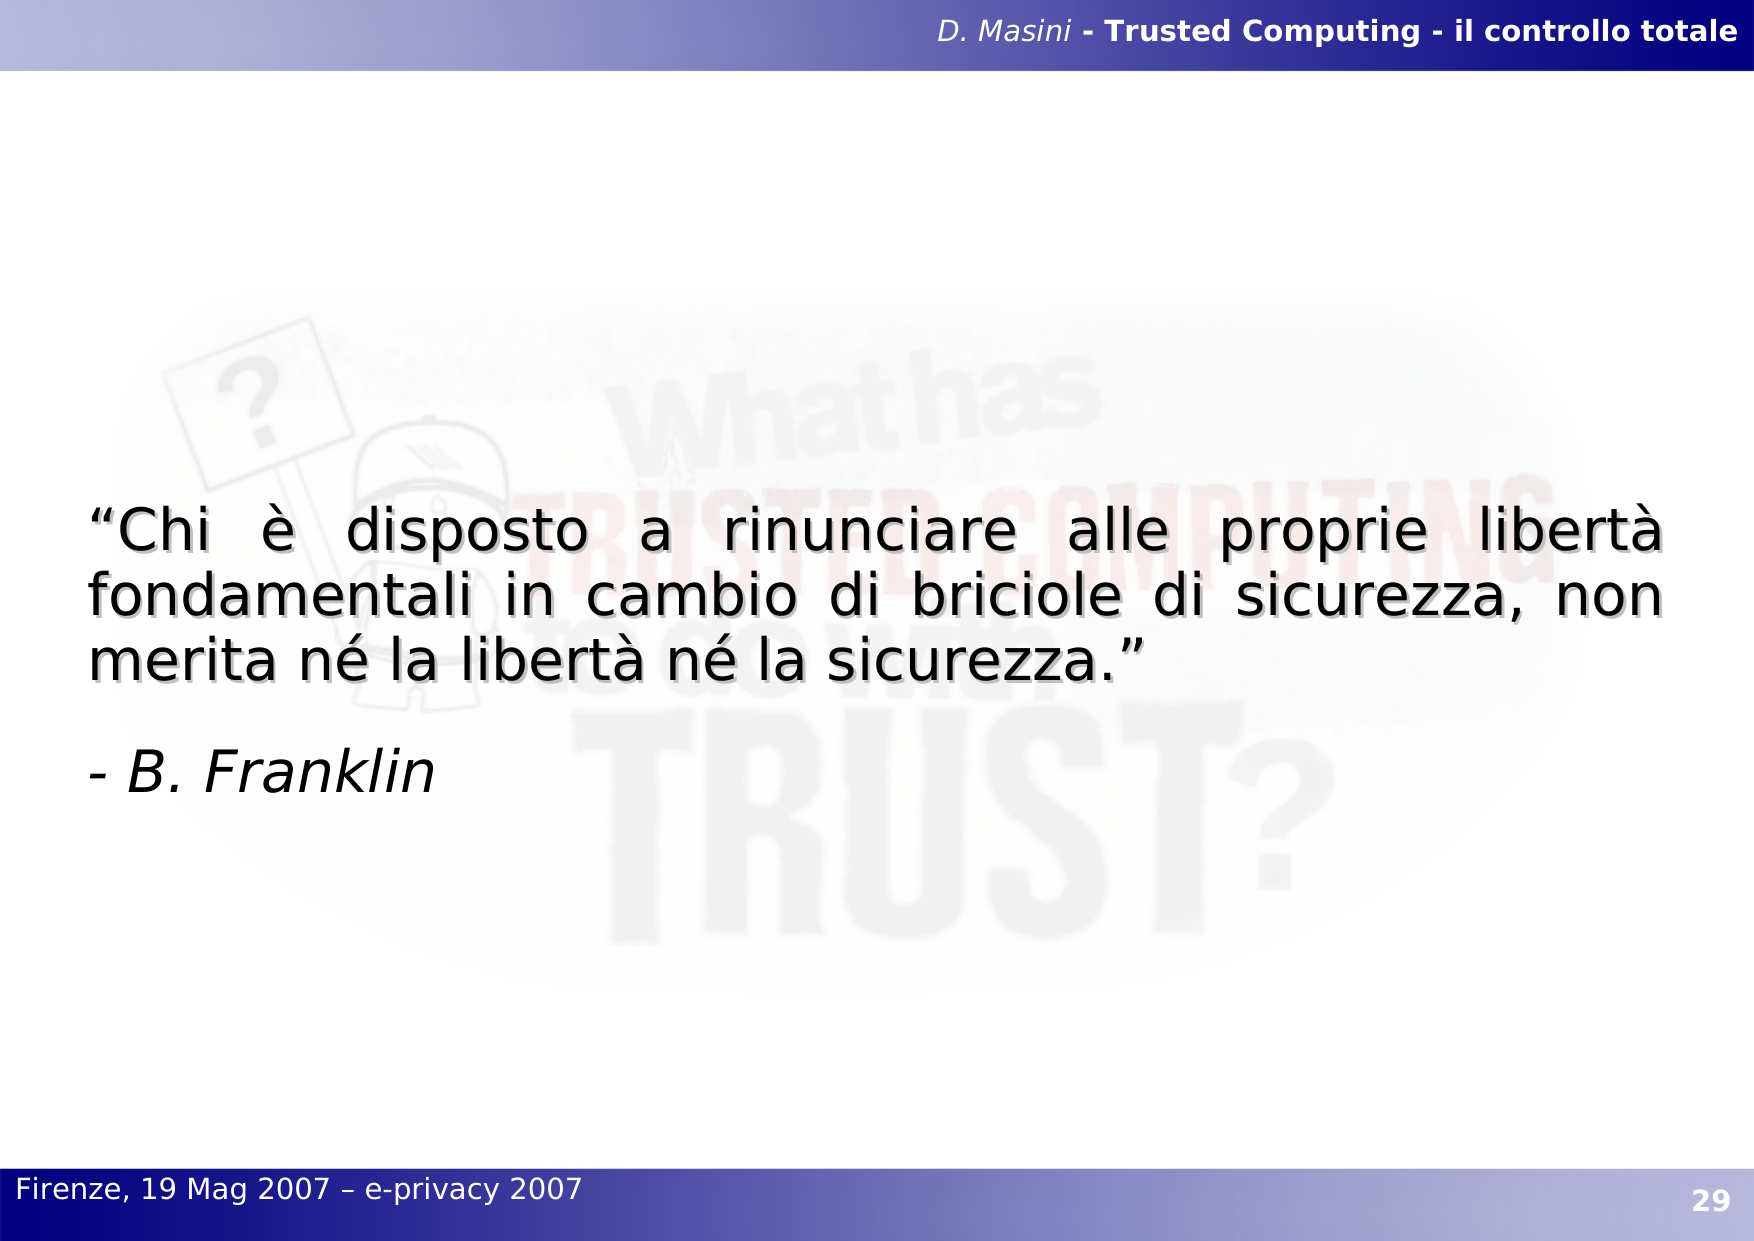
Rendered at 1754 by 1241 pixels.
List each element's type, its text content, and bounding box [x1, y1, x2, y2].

subtitle “Chi è disposto a rinunciare alle proprie libertà fondamentali in cambio di briciole di sicurezza, non merita né la libertà né la sicurezza.” - B. Franklin [87, 289, 1667, 1108]
picture [0, 0, 1754, 1241]
